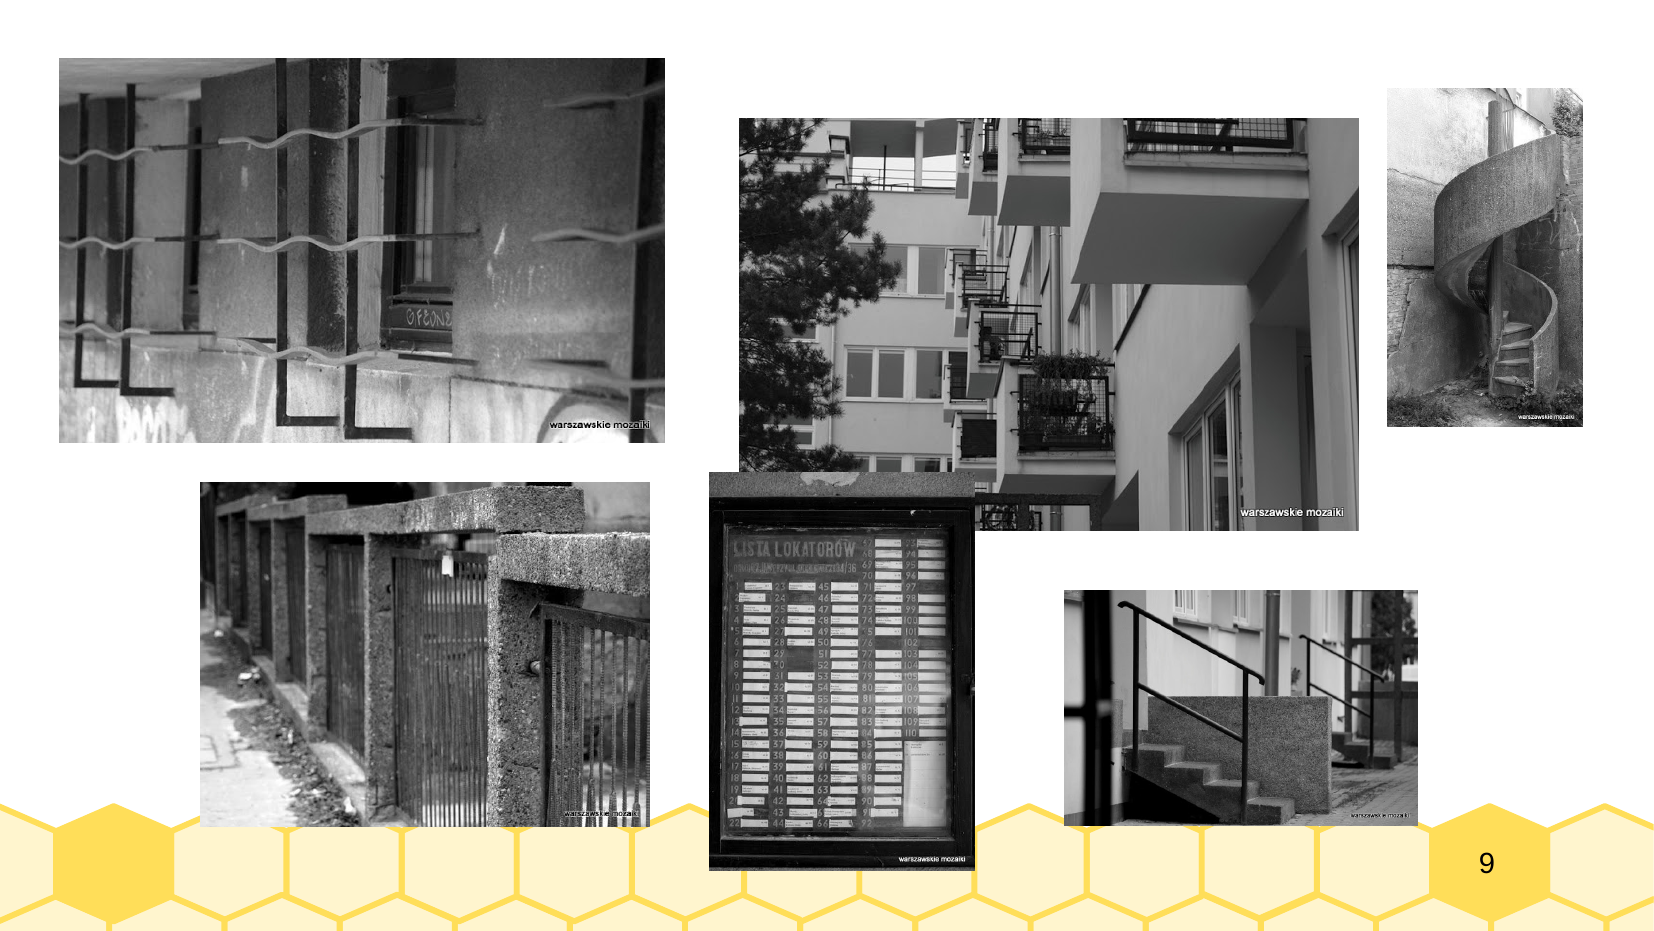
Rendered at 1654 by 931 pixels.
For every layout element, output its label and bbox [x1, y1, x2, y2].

picture [200, 482, 650, 827]
picture [1387, 88, 1583, 427]
picture [1064, 590, 1418, 826]
picture [709, 118, 1359, 871]
picture [59, 58, 665, 443]
